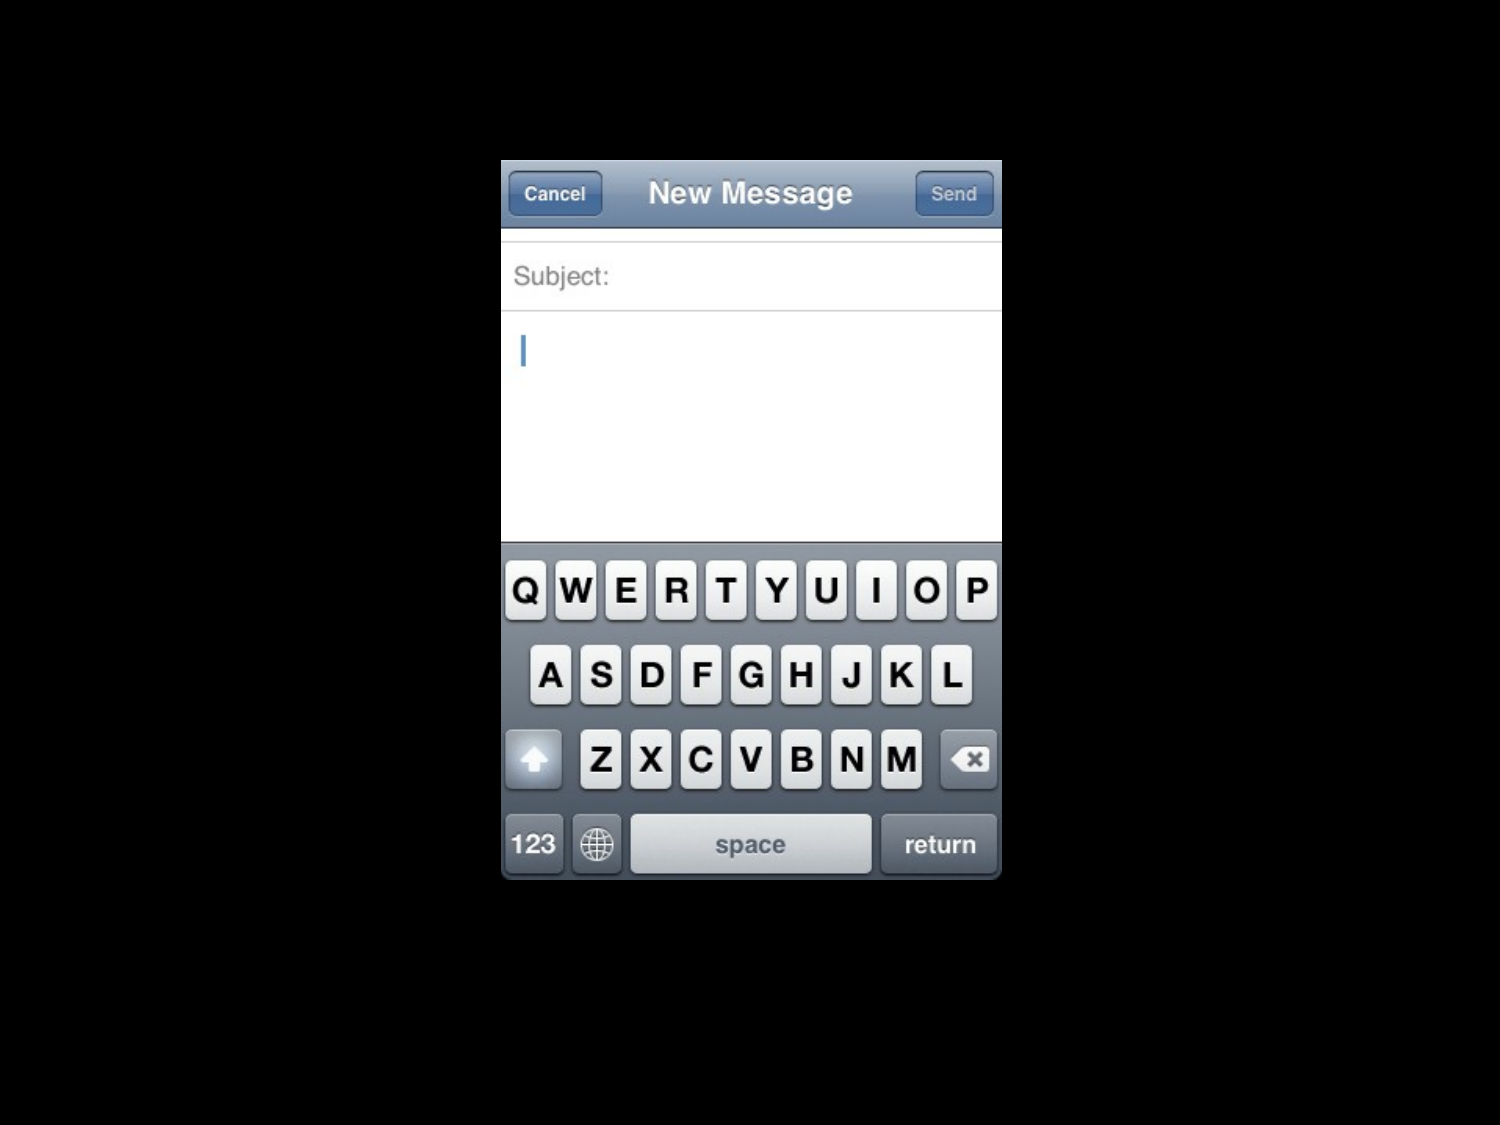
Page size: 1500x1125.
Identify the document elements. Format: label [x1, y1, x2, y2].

picture [501, 160, 1002, 880]
